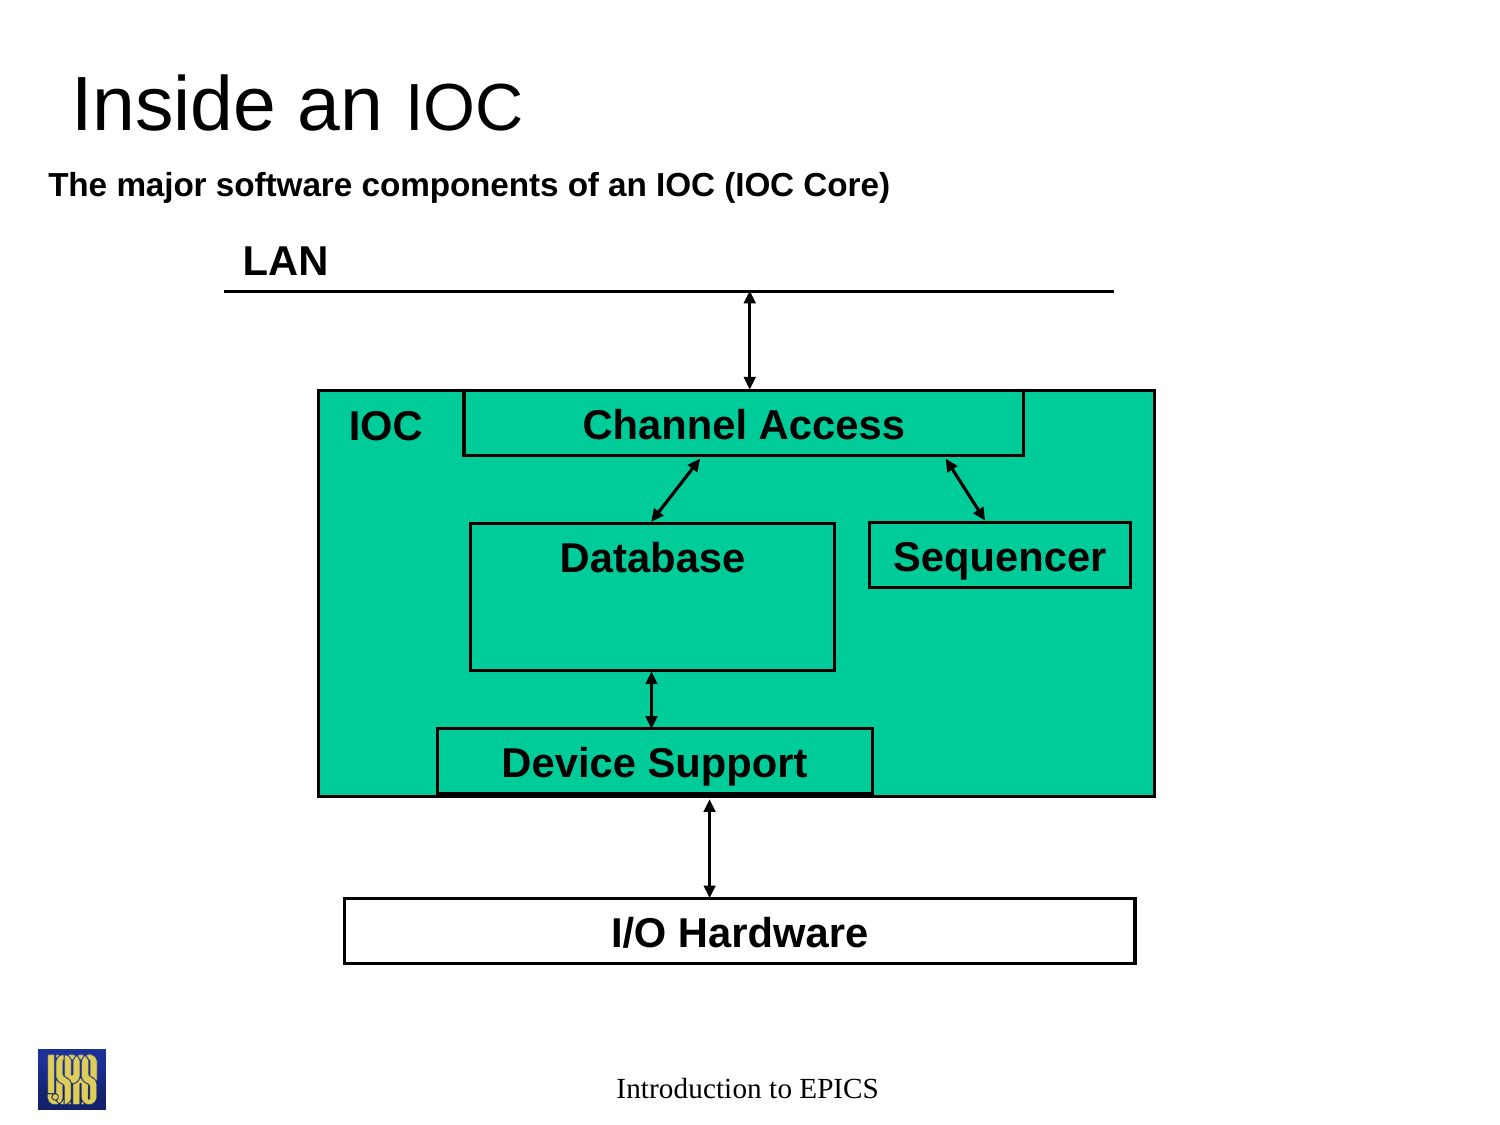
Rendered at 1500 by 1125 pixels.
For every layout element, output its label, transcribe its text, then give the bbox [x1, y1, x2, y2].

text_box Device Support [437, 728, 873, 794]
text_box LAN [227, 226, 344, 292]
picture [38, 1049, 106, 1110]
text_box I/O Hardware [344, 898, 1135, 964]
title Inside an IOC [21, 53, 1459, 154]
text_box Sequencer [869, 522, 1131, 588]
text_box IOC [317, 391, 454, 457]
text_box Database [470, 523, 835, 671]
text_box [318, 390, 1155, 797]
text_box Channel Access [463, 390, 1024, 456]
text_box The major software components of an IOC (IOC Core) [33, 155, 1187, 212]
